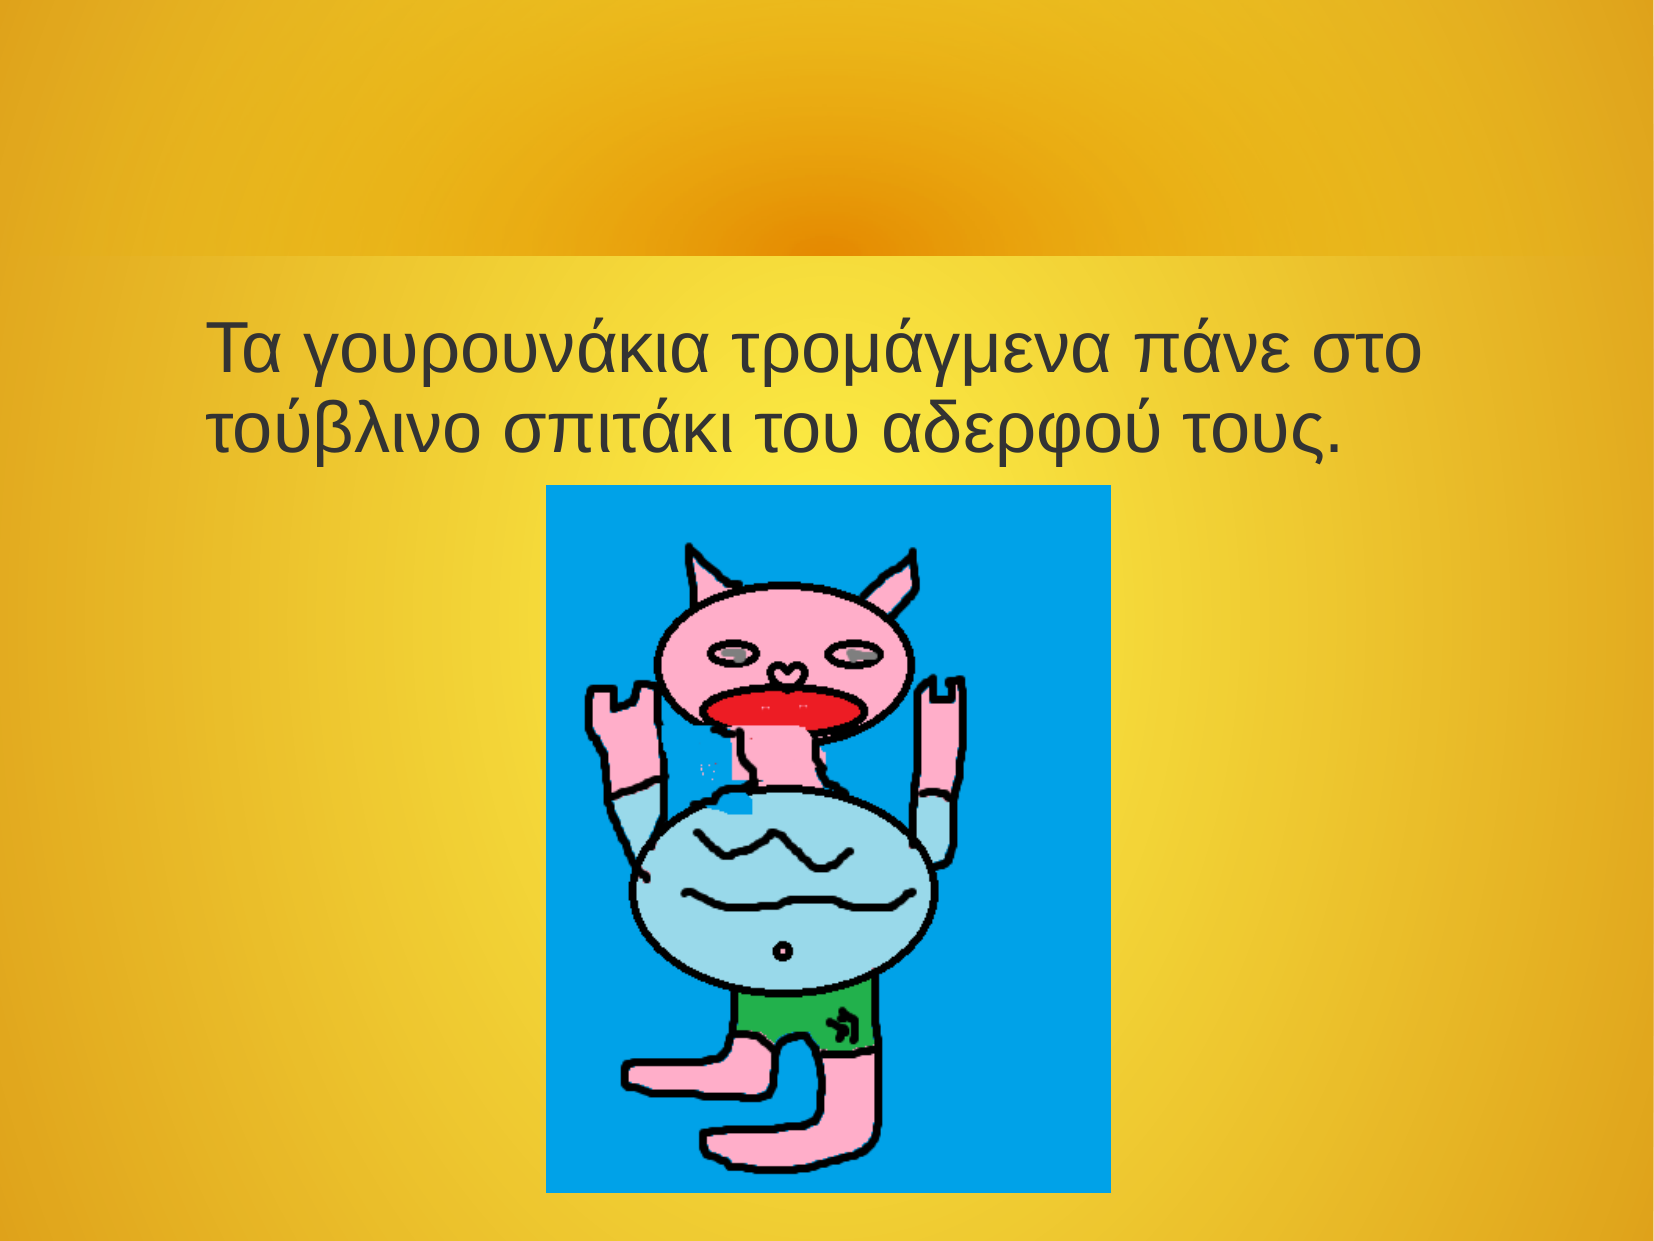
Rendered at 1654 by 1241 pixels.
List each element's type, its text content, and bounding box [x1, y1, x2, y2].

picture [586, 545, 965, 1173]
list Τα γουρουνάκια τρομάγμενα πάνε στο τούβλινο σπιτάκι του αδερφού τους. [134, 306, 1519, 1027]
